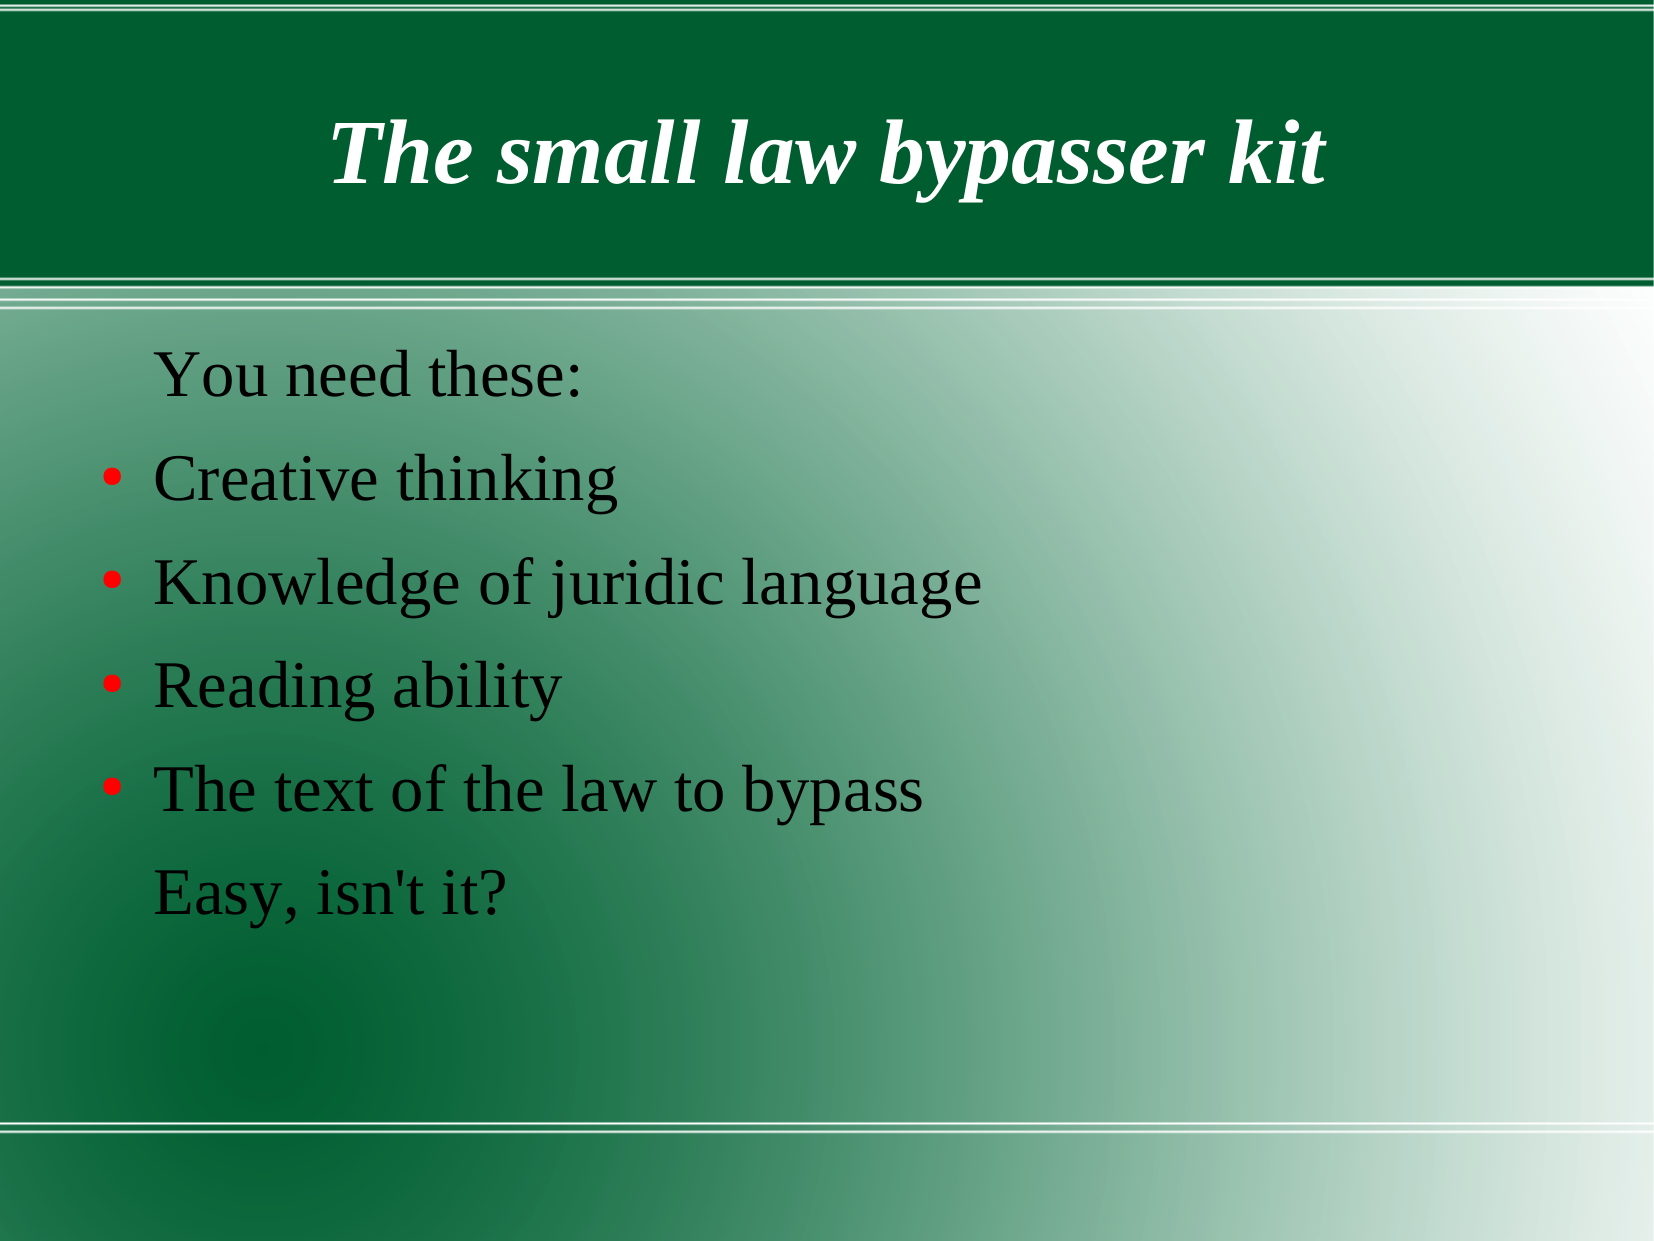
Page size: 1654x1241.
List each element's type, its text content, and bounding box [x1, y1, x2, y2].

picture [0, 0, 1654, 1241]
title The small law bypasser kit [82, 49, 1571, 257]
list You need these: Creative thinking Knowledge of juridic language Reading ability The text of the law to bypass Easy, isn't it? [82, 337, 1571, 1057]
